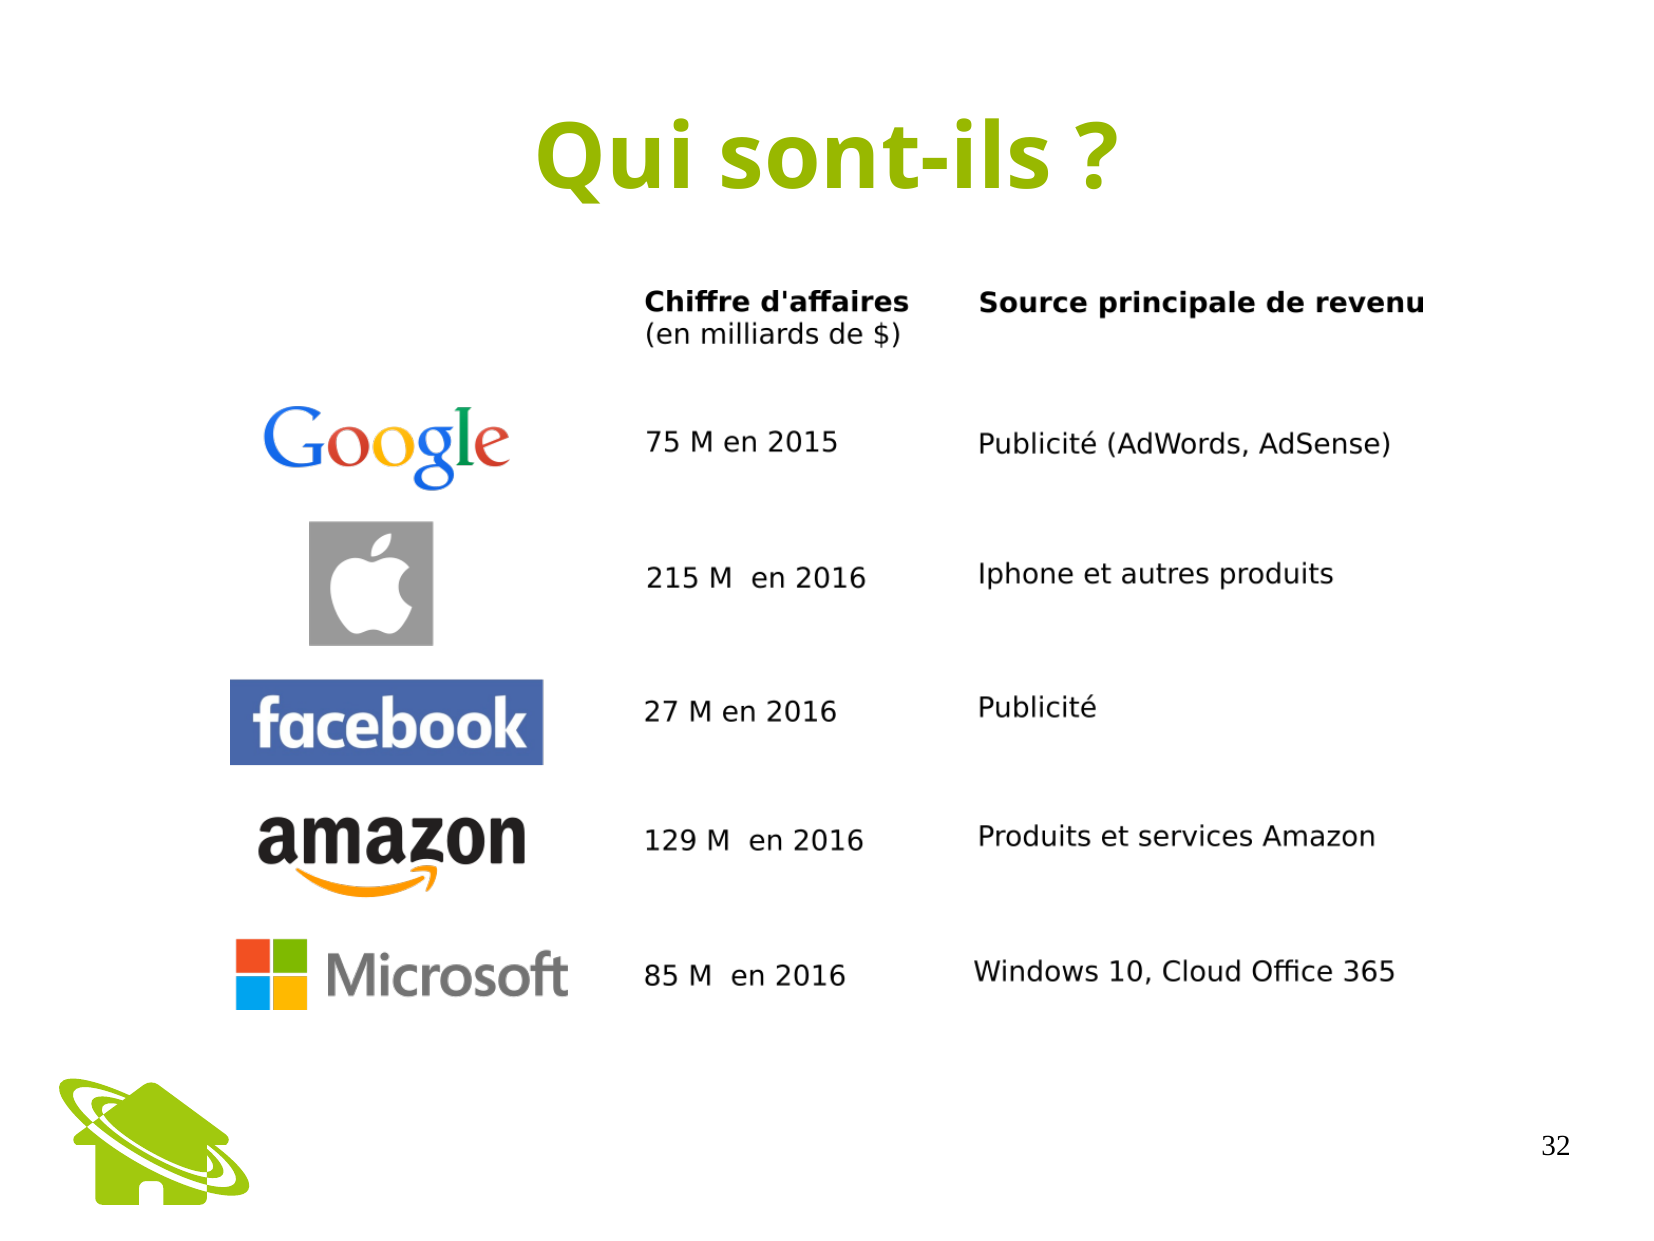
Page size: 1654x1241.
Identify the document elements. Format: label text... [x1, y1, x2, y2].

title Qui sont-ils ? [82, 49, 1571, 257]
picture [230, 290, 1423, 1010]
